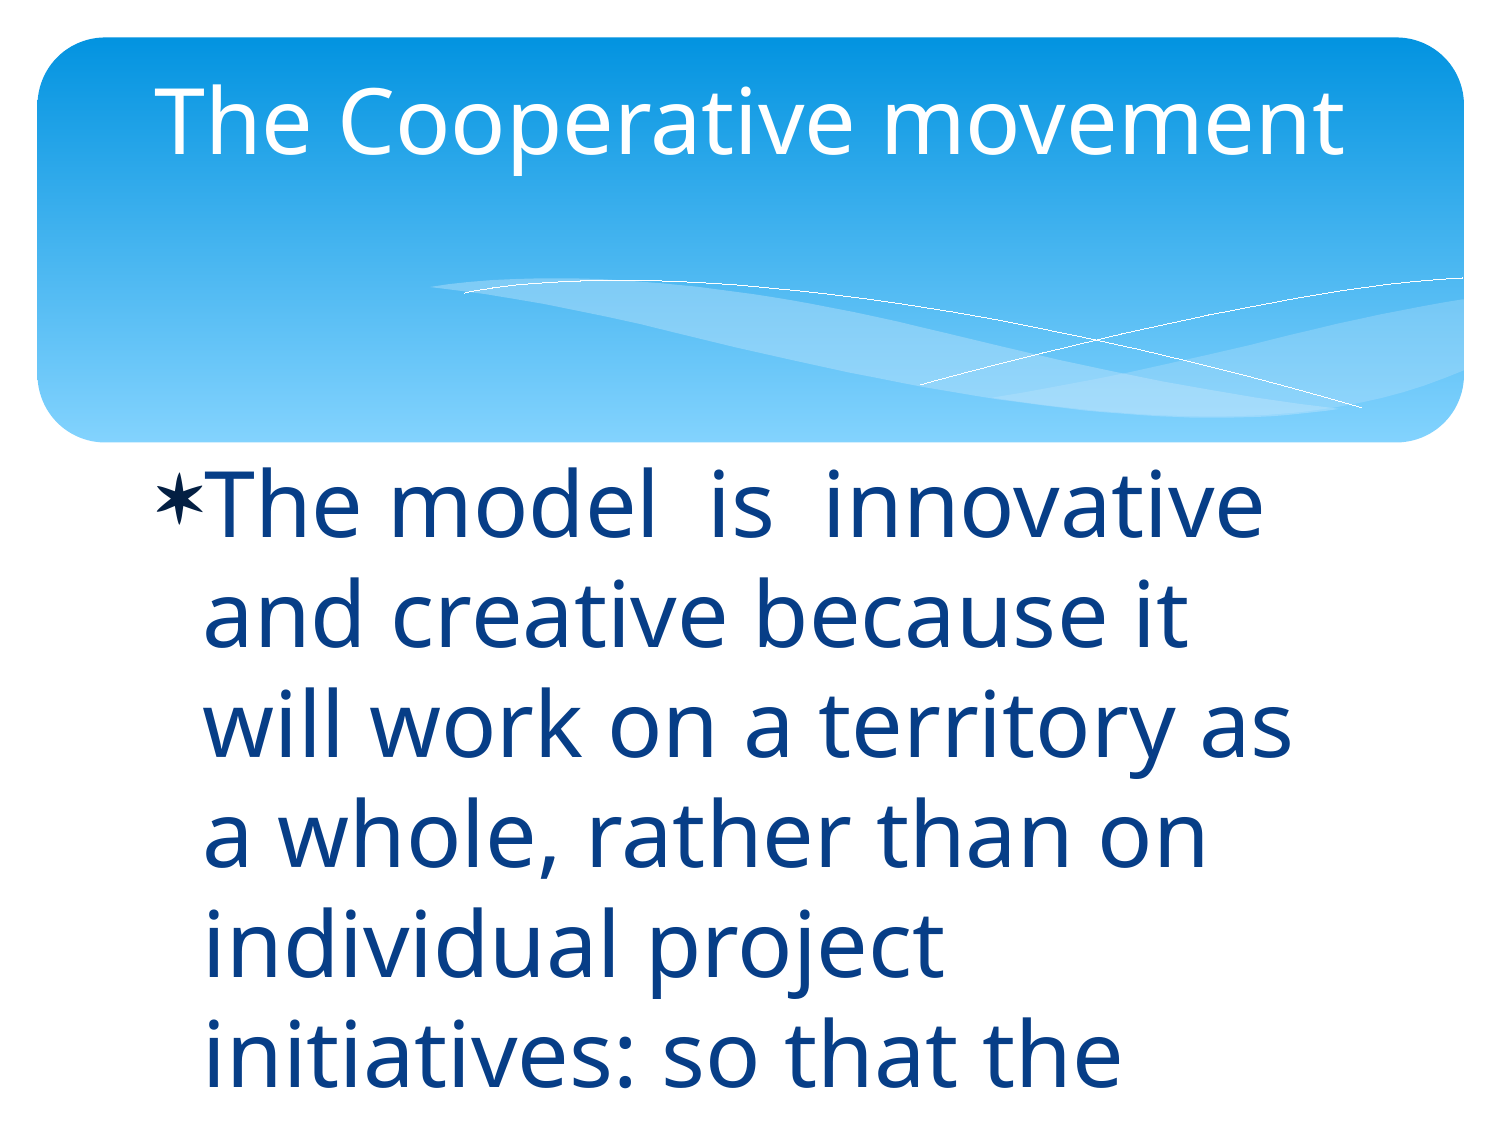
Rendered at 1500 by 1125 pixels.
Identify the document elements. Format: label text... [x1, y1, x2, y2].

list The model is innovative and creative because it will work on a territory as a whole, rather than on individual project initiatives: so that the activities carried out will have an adequate dimensional scale. Moreover, a central role will be given to the family in creating a network of enterprises. The cooperative movement seems to be the best possible way to help the development of the country: first level: give security to farmers (FBO) second level (syndicates: company among cooperatives): able to overcome the limits imposed by the limited size of cooperatives and allow them to successfully take on, tanks to a greater critical mass, the various reference market present in both Italy and abroad [143, 438, 1359, 1005]
title The Cooperative movement [75, 55, 1425, 261]
